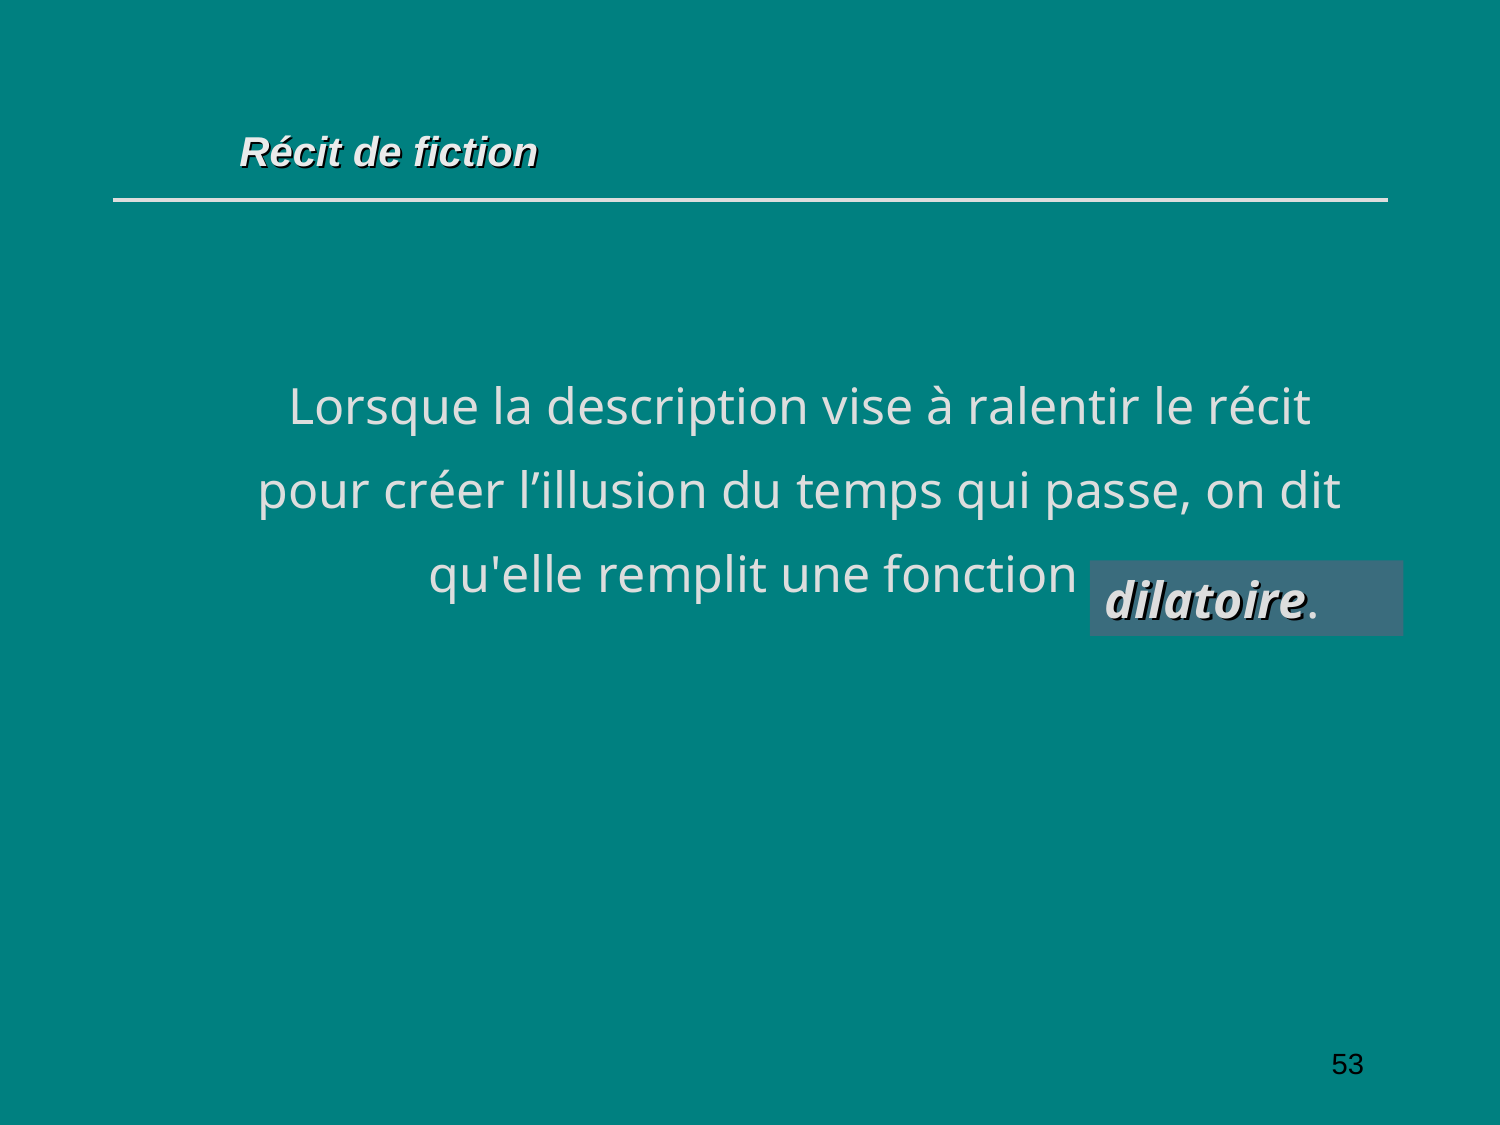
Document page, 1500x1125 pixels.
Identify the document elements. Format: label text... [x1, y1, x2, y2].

text_box Lorsque la description vise à ralentir le récit pour créer l’illusion du temps qui passe, on dit qu'elle remplit une fonction . . . [222, 343, 1378, 611]
text_box Récit de fiction [224, 116, 554, 183]
text_box dilatoire. [1089, 560, 1404, 636]
